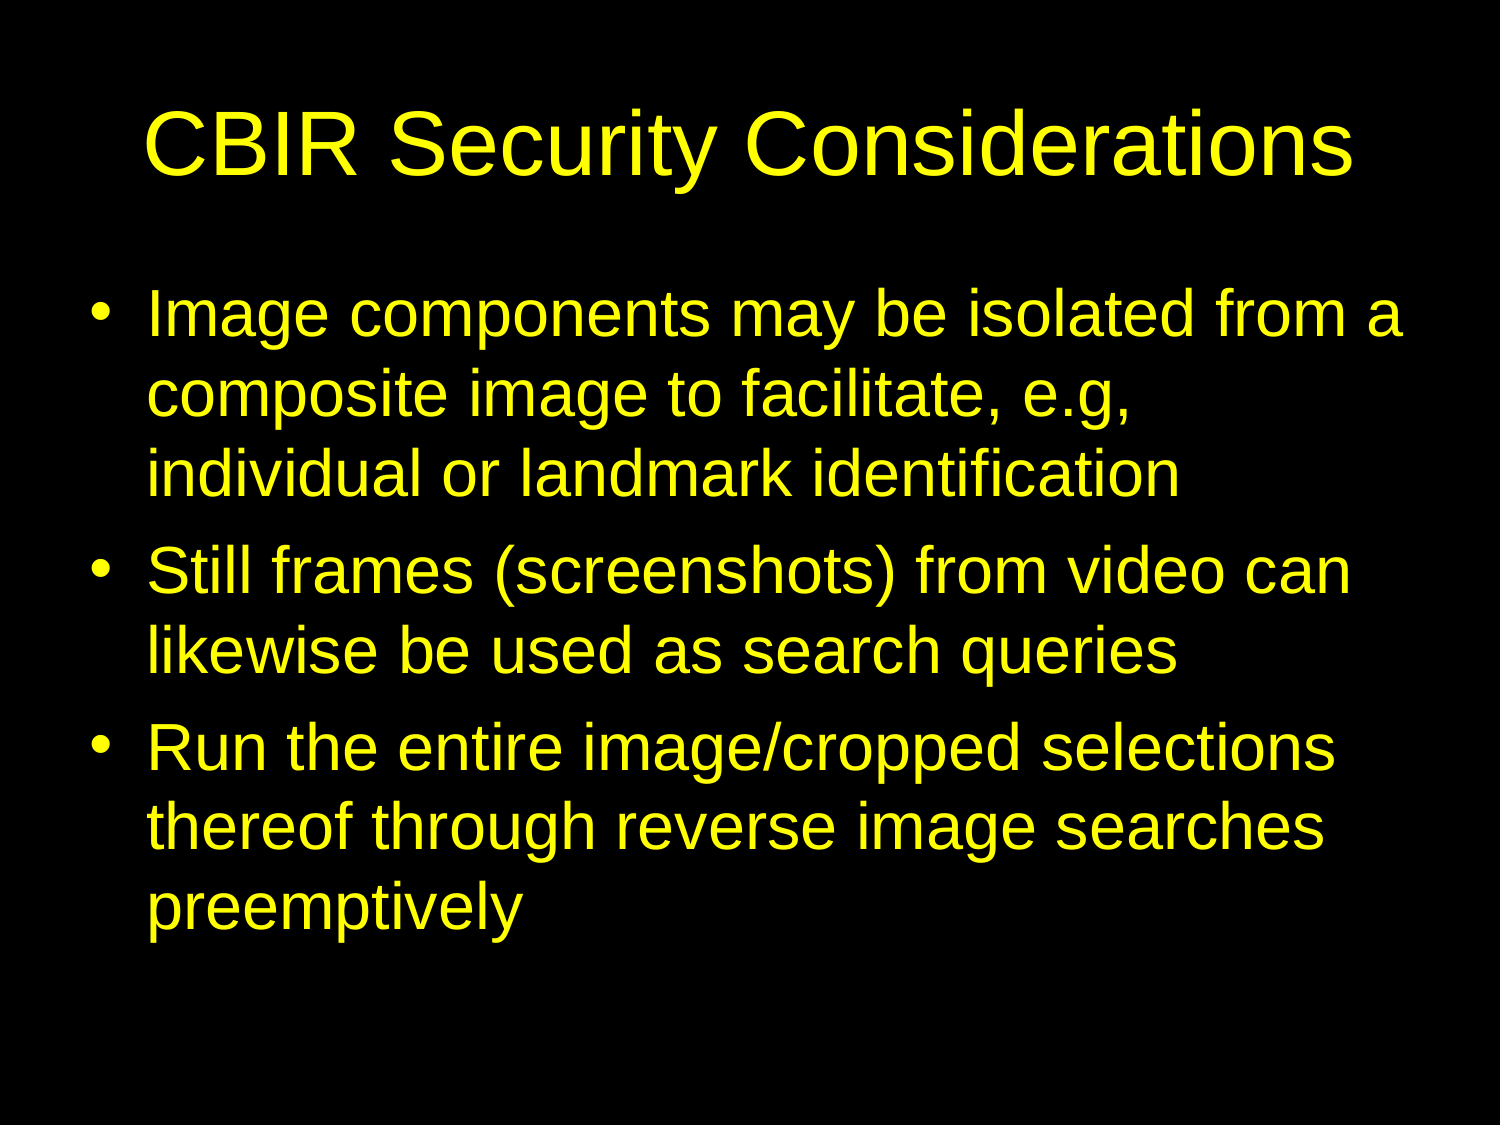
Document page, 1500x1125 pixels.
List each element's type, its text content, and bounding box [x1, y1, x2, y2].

title CBIR Security Considerations [75, 45, 1426, 233]
list Image components may be isolated from a composite image to facilitate, e.g, individual or landmark identification Still frames (screenshots) from video can likewise be used as search queries Run the entire image/cropped selections thereof through reverse image searches preemptively [75, 262, 1426, 1006]
